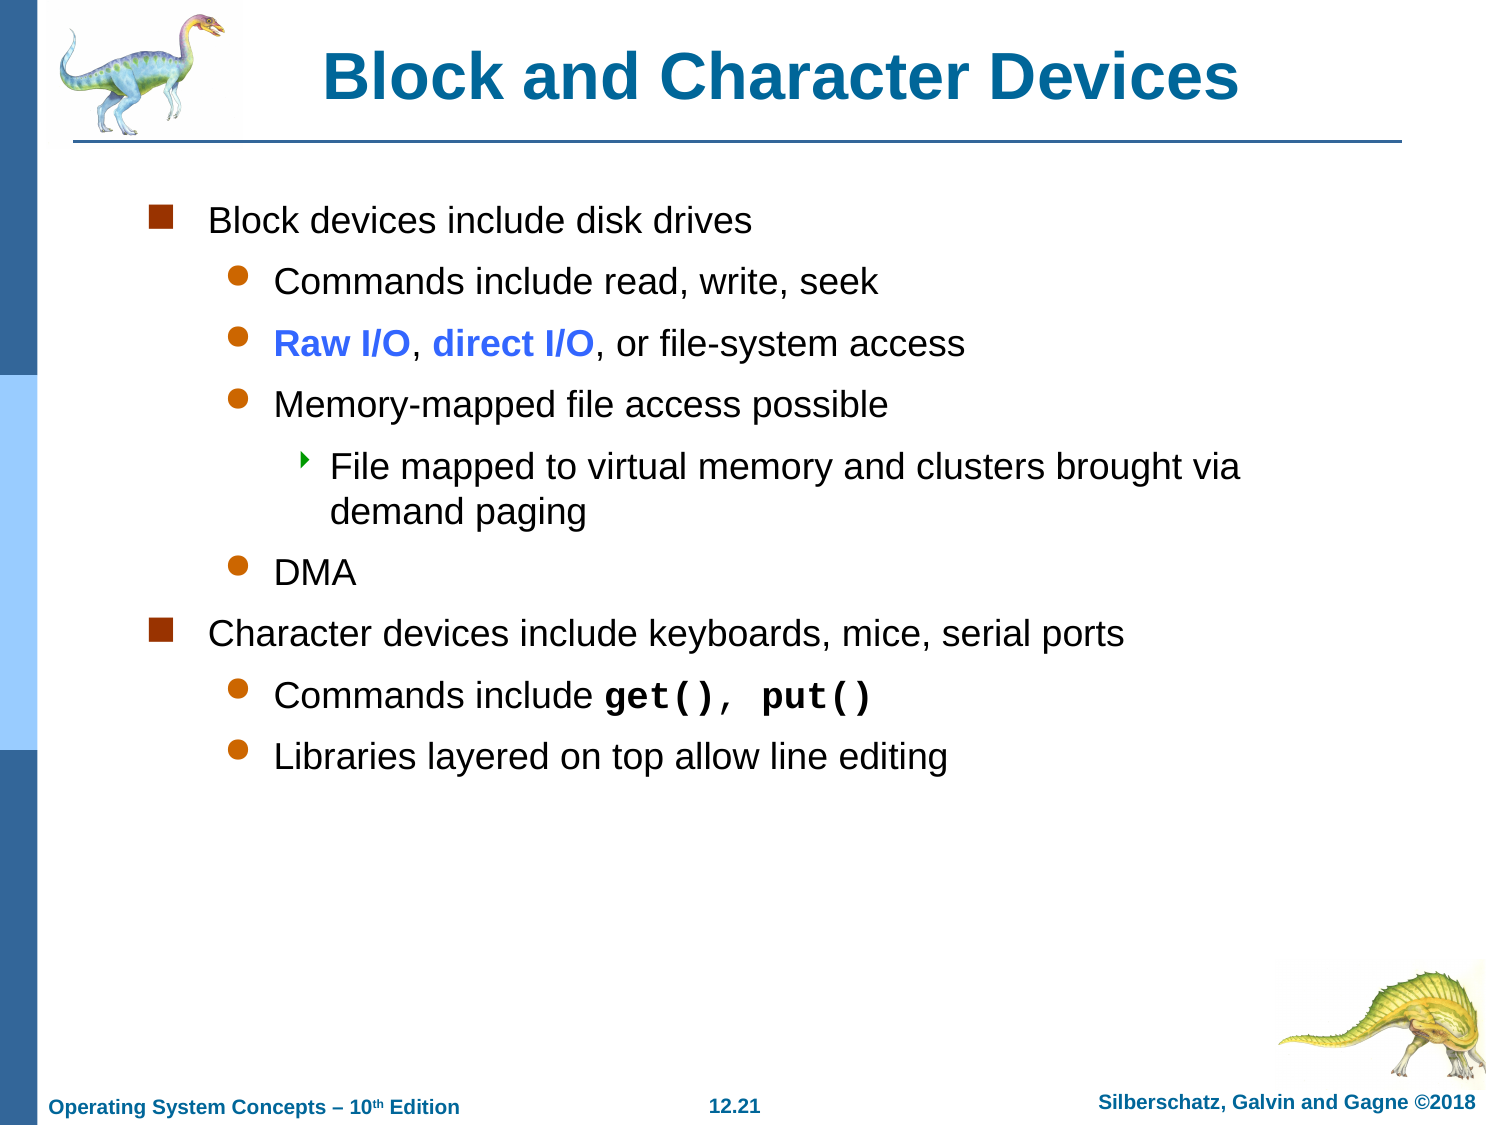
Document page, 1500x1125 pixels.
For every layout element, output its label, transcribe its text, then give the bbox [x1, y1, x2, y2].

picture [46, 0, 243, 149]
title Block and Character Devices [138, 25, 1426, 121]
picture [1275, 959, 1486, 1090]
picture [1415, 1094, 1423, 1099]
list Block devices include disk drives Commands include read, write, seek Raw I/O, direct I/O, or file-system access Memory-mapped file access possible File mapped to virtual memory and clusters brought via demand paging DMA Character devices include keyboards, mice, serial ports Commands include get(), put() Libraries layered on top allow line editing [136, 188, 1263, 932]
